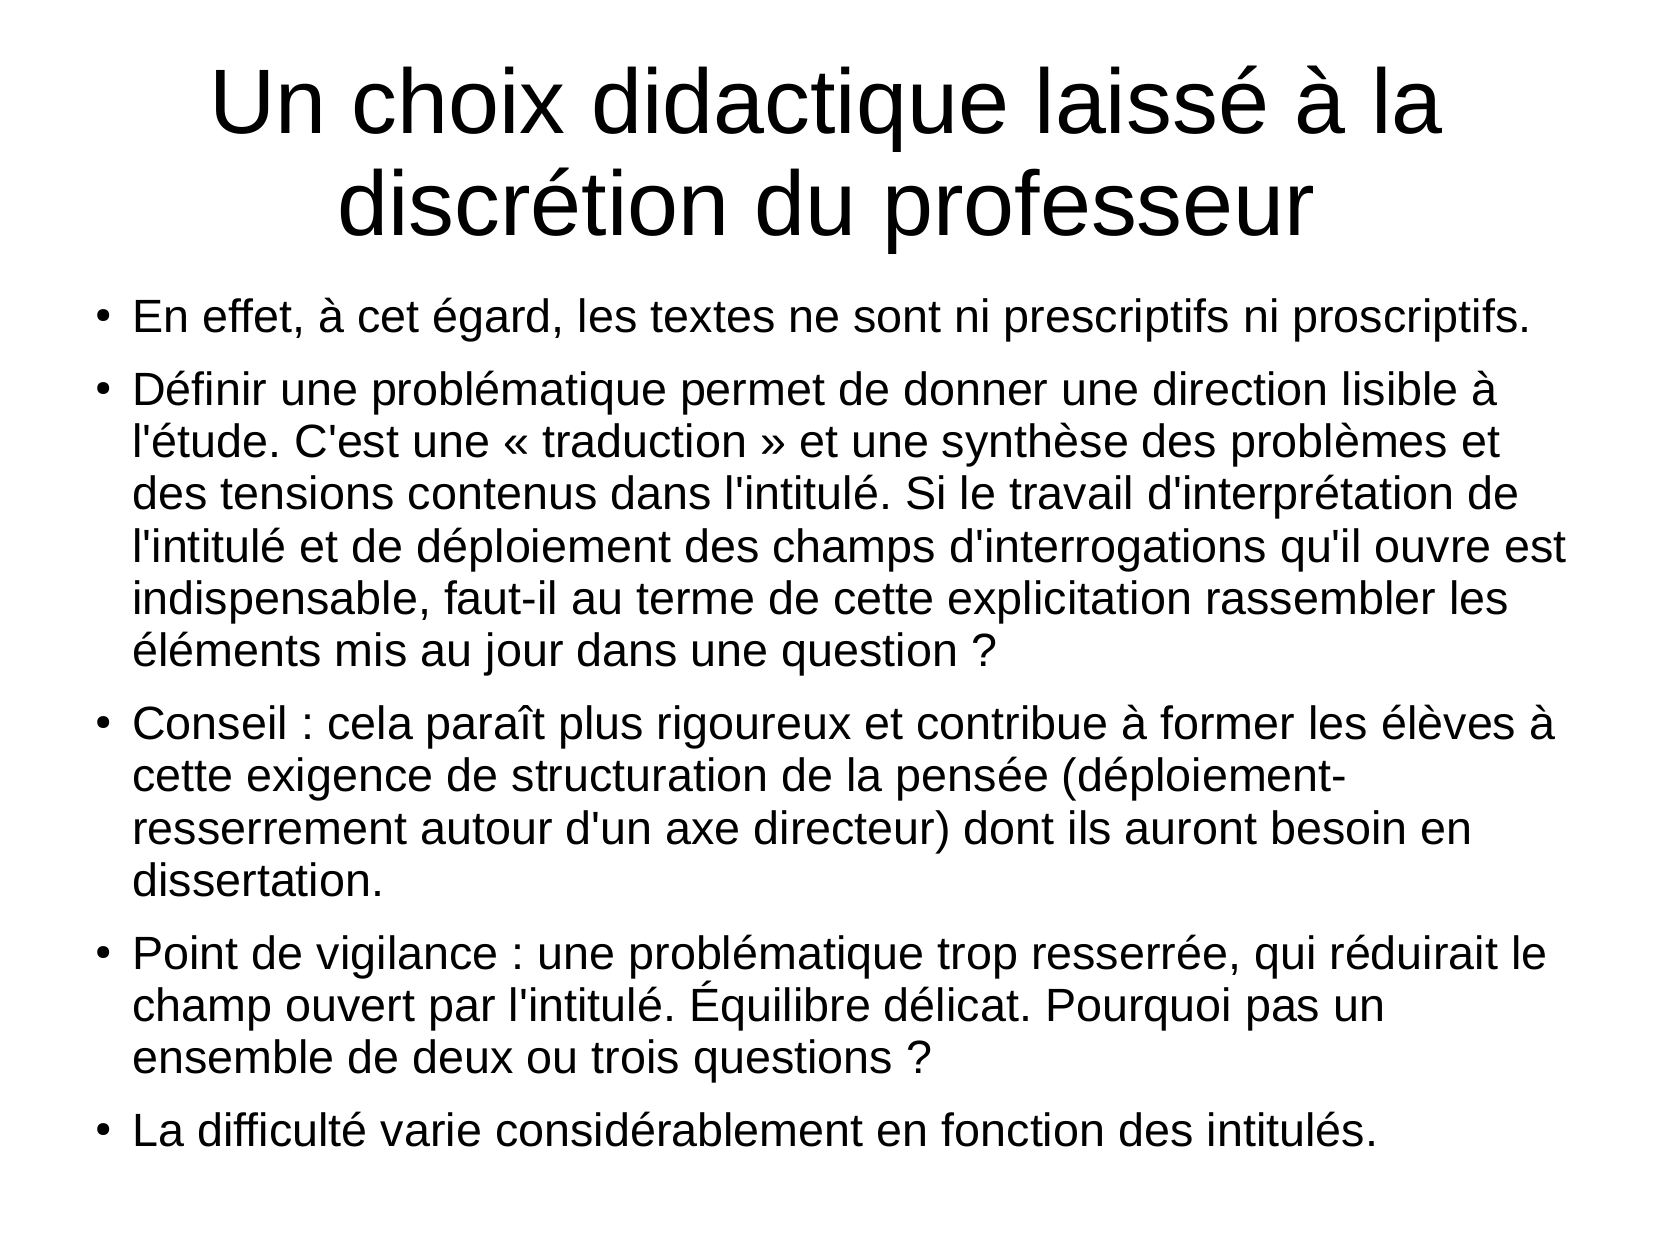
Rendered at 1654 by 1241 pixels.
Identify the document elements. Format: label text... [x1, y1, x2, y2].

title Un choix didactique laissé à la discrétion du professeur [82, 49, 1571, 257]
list En effet, à cet égard, les textes ne sont ni prescriptifs ni proscriptifs. Définir une problématique permet de donner une direction lisible à l'étude. C'est une « traduction » et une synthèse des problèmes et des tensions contenus dans l'intitulé. Si le travail d'interprétation de l'intitulé et de déploiement des champs d'interrogations qu'il ouvre est indispensable, faut-il au terme de cette explicitation rassembler les éléments mis au jour dans une question ? Conseil : cela paraît plus rigoureux et contribue à former les élèves à cette exigence de structuration de la pensée (déploiement-resserrement autour d'un axe directeur) dont ils auront besoin en dissertation. Point de vigilance : une problématique trop resserrée, qui réduirait le champ ouvert par l'intitulé. Équilibre délicat. Pourquoi pas un ensemble de deux ou trois questions ? La difficulté varie considérablement en fonction des intitulés. [82, 290, 1571, 1170]
